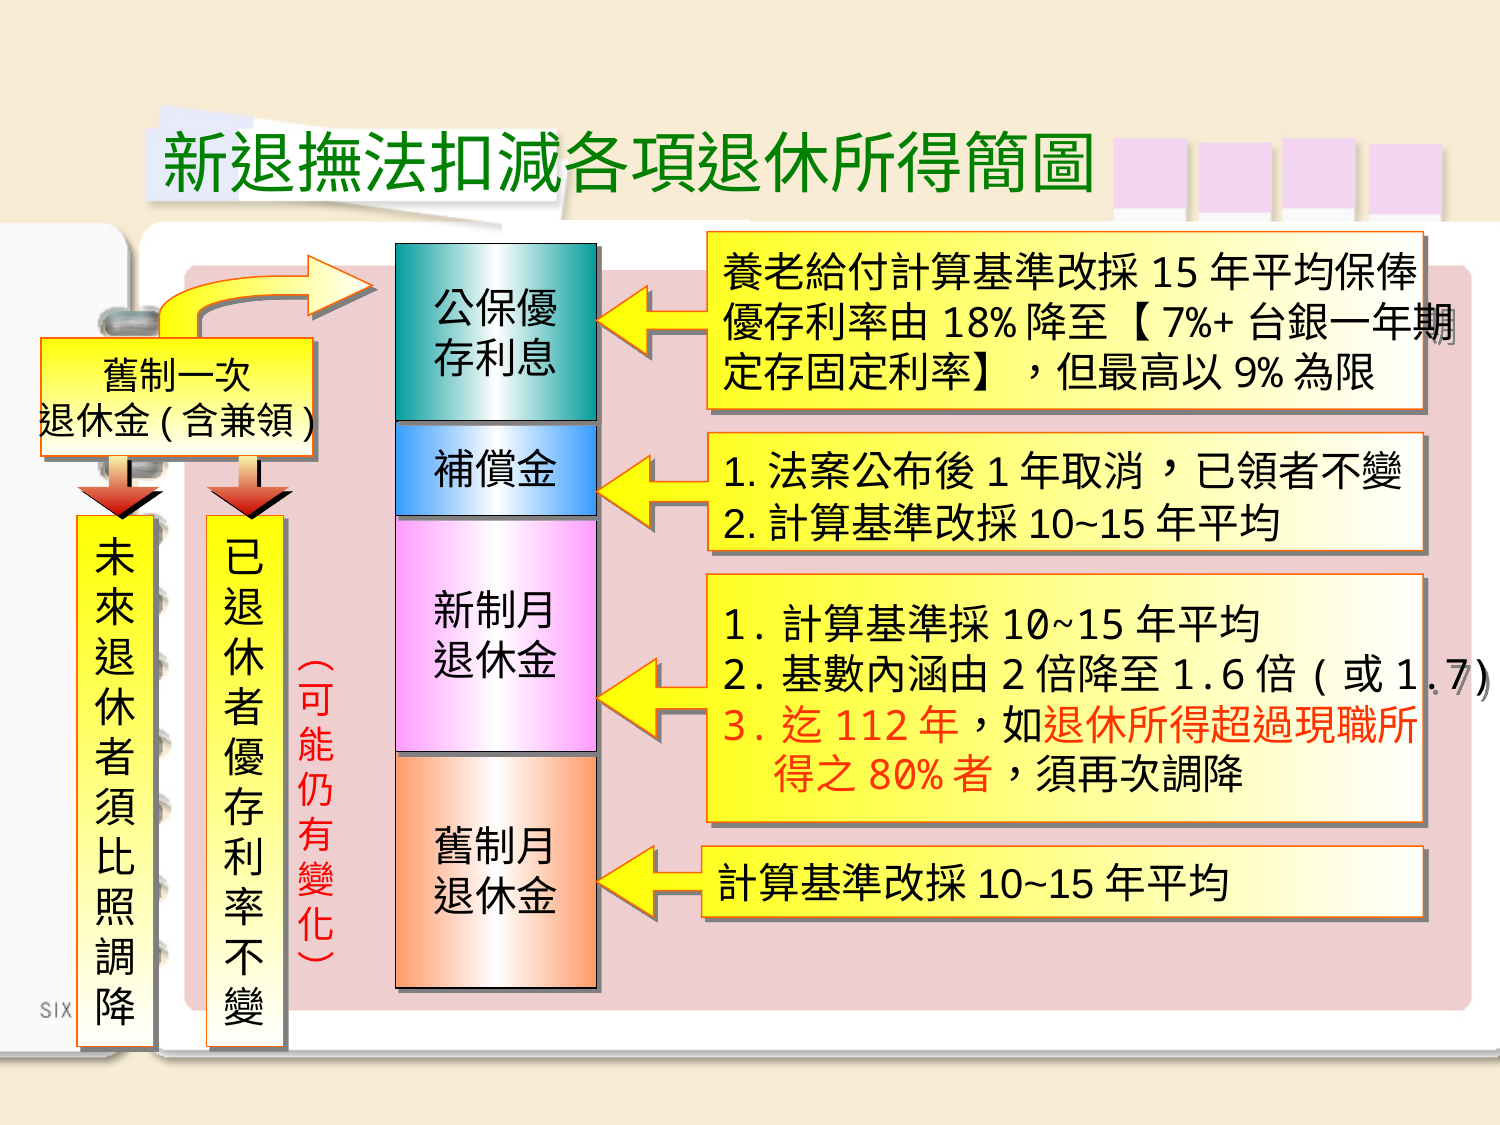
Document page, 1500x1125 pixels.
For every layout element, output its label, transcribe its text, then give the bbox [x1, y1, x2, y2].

text_box 計算基準改採10~15年平均 [596, 846, 1424, 918]
text_box [76, 456, 160, 516]
text_box 公保優 存利息 [396, 243, 596, 420]
text_box 1.法案公布後1年取消，已領者不變 2.計算基準改採10~15年平均 [596, 432, 1424, 551]
text_box [159, 255, 373, 338]
text_box [502, 220, 750, 270]
text_box 已 退 休 者 優 存 利 率 不 變 [206, 515, 283, 1047]
text_box 未 來 退 休 者 須 比 照 調 降 [77, 515, 154, 1047]
text_box 舊制一次 退休金(含兼領) [41, 338, 313, 456]
text_box 補償金 [396, 421, 596, 515]
text_box 1.計算基準採10~15年平均 2.基數內涵由2倍降至1.6倍(或1.7) 3.迄112年，如退休所得超過現職所 得之80%者，須再次調降 [596, 574, 1424, 823]
text_box ︵ 可 能 仍 有 變 化 ︶ [278, 633, 354, 988]
title 新退撫法扣減各項退休所得簡圖 [147, 113, 1152, 185]
text_box 養老給付計算基準改採15年平均保俸 優存利率由18%降至【7%+台銀一年期 定存固定利率】，但最高以9%為限 [596, 231, 1424, 410]
text_box 舊制月 退休金 [396, 752, 596, 988]
text_box 新制月 退休金 [396, 515, 596, 752]
text_box [206, 456, 290, 516]
